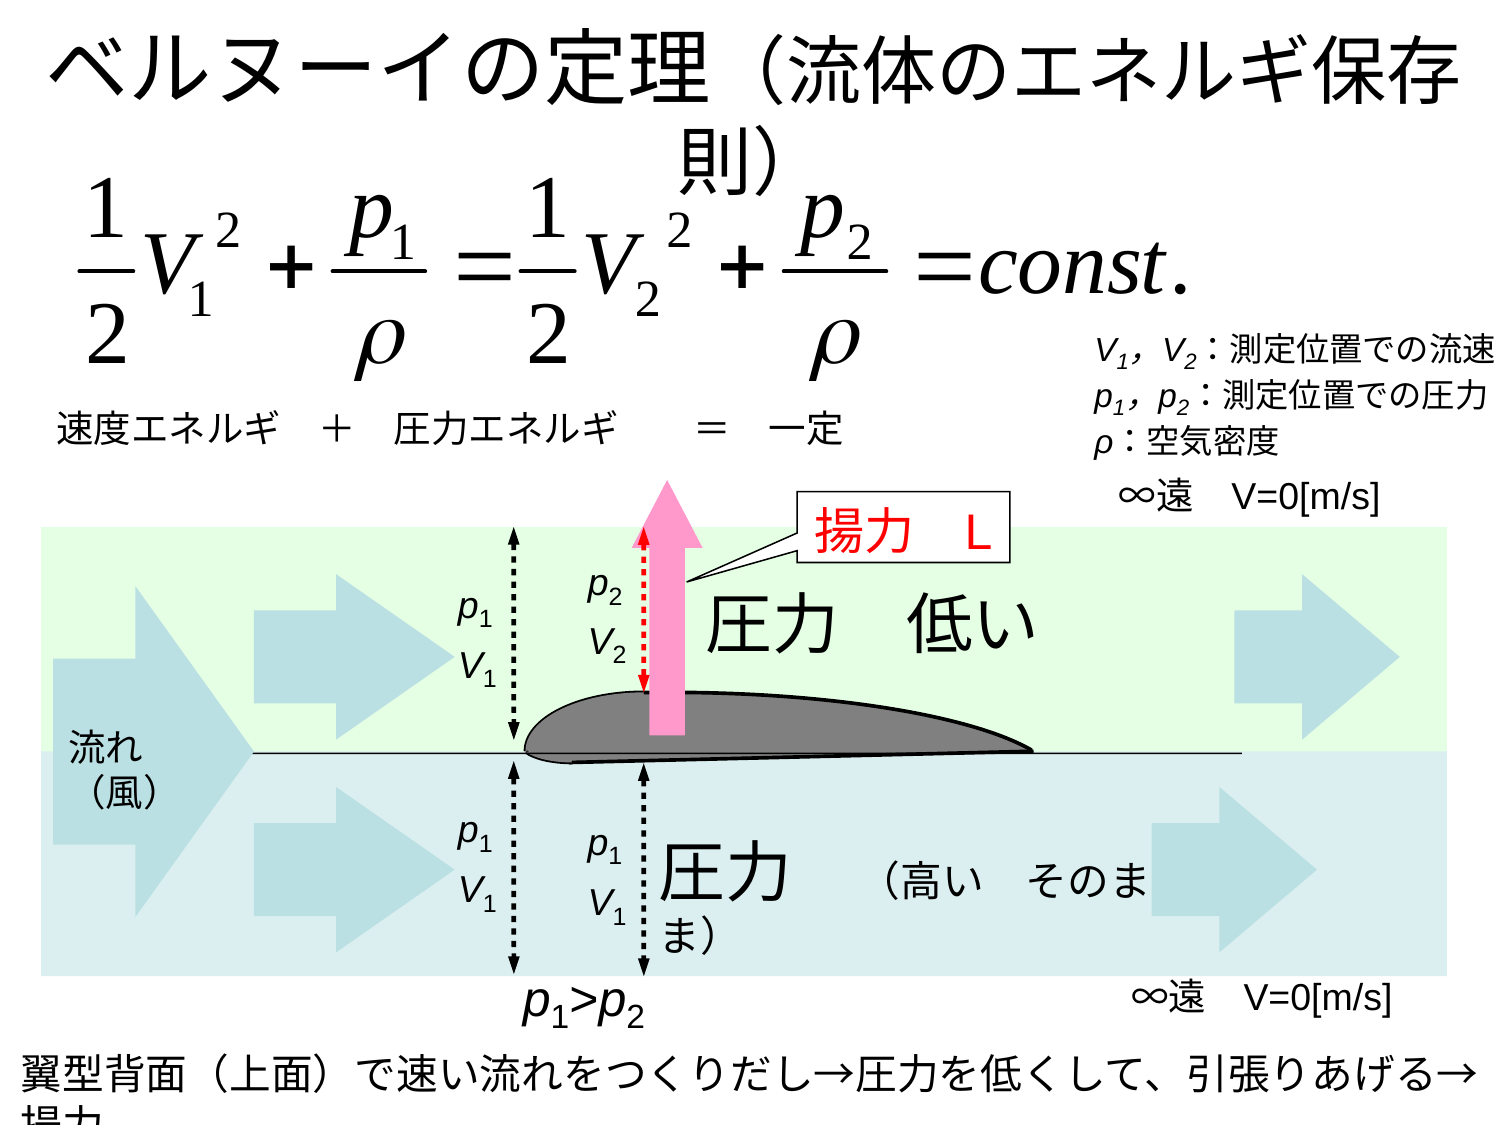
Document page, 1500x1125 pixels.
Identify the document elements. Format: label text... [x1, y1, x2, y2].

text_box ∞遠 V=0[m/s] [1103, 467, 1411, 525]
text_box p1>p2 [507, 958, 768, 1044]
text_box V2 [572, 609, 668, 677]
text_box 翼型背面（上面）で速い流れをつくりだし→圧力を低くして、引張りあげる→揚力 [5, 1040, 1500, 1106]
text_box p1 [442, 797, 538, 857]
text_box p2 [572, 550, 668, 609]
text_box ベルヌーイの定理（流体のエネルギ保存則） [18, 7, 1488, 195]
text_box 速度エネルギ ＋ 圧力エネルギ ＝ 一定 [41, 397, 1079, 458]
text_box V1 [442, 857, 538, 925]
text_box 圧力 低い [690, 574, 1081, 670]
text_box V1 [442, 633, 538, 701]
text_box 揚力 L [686, 491, 1010, 582]
text_box V1，V2：測定位置での流速 p1，p2：測定位置での圧力 ρ：空気密度 [1079, 320, 1500, 467]
chart [64, 151, 1200, 399]
text_box V1 [572, 870, 668, 938]
text_box p1 [442, 573, 538, 633]
text_box 圧力 （高い そのまま） [668, 822, 1176, 918]
text_box p1 [572, 810, 668, 870]
text_box [41, 479, 1447, 976]
text_box 流れ（風） [53, 716, 266, 777]
text_box ∞遠 V=0[m/s] [1116, 976, 1424, 1027]
